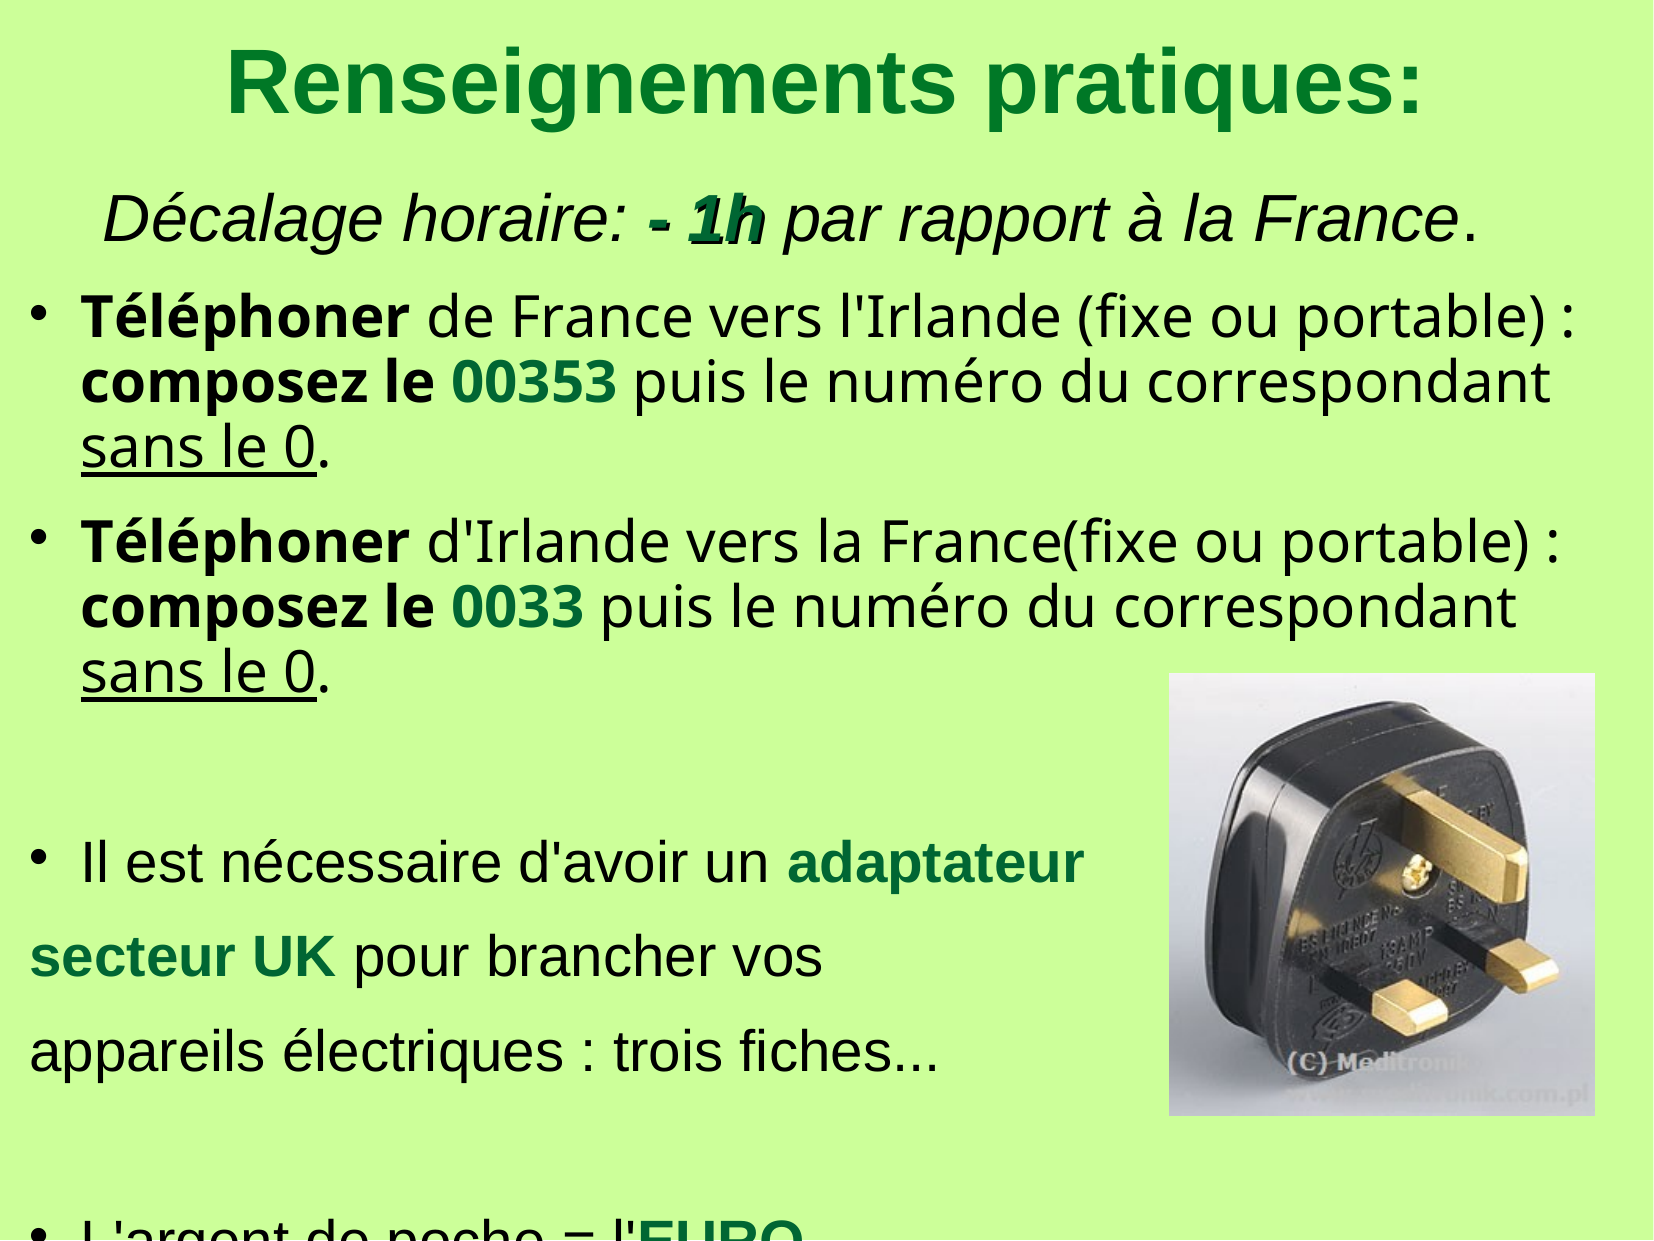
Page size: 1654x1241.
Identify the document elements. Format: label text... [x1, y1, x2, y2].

title Renseignements pratiques: [82, 29, 1571, 130]
list Décalage horaire: - 1h par rapport à la France. Téléphoner de France vers l'Irlande (fixe ou portable) : composez le 00353 puis le numéro du correspondant sans le 0. Téléphoner d'Irlande vers la France(fixe ou portable) : composez le 0033 puis le numéro du correspondant sans le 0. Il est nécessaire d'avoir un adaptateur secteur UK pour brancher vos appareils électriques : trois fiches... L'argent de poche = l'EURO. [11, 177, 1642, 1211]
picture [1169, 673, 1595, 1116]
